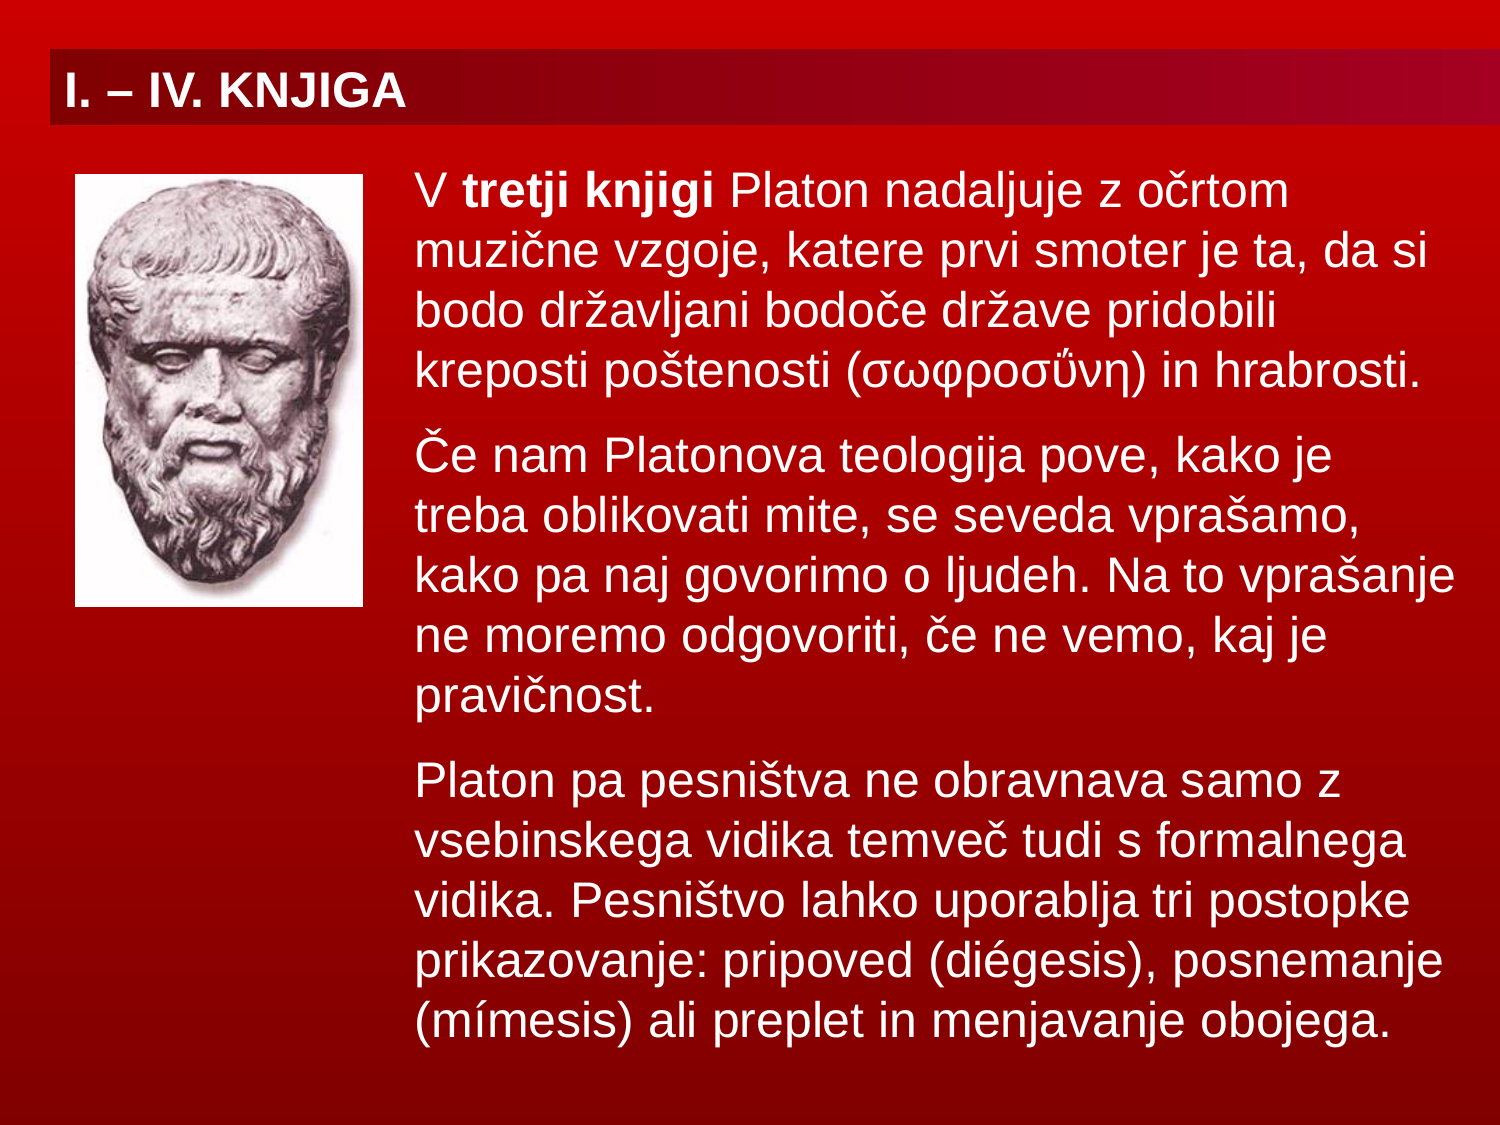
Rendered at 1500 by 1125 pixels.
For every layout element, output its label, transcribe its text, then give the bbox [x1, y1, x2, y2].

picture [75, 174, 363, 607]
text_box V tretji knjigi Platon nadaljuje z očrtom muzične vzgoje, katere prvi smoter je ta, da si bodo državljani bodoče države pridobili kreposti poštenosti (σωφροσΰνη) in hrabrosti. Če nam Platonova teologija pove, kako je treba oblikovati mite, se seveda vprašamo, kako pa naj govorimo o ljudeh. Na to vprašanje ne moremo odgovoriti, če ne vemo, kaj je pravičnost. Platon pa pesništva ne obravnava samo z vsebinskega vidika temveč tudi s formalnega vidika. Pesništvo lahko uporablja tri postopke prikazovanje: pripoved (diégesis), posnemanje (mímesis) ali preplet in menjavanje obojega. [399, 149, 1475, 1055]
text_box I. – IV. KNJIGA [50, 49, 1500, 125]
